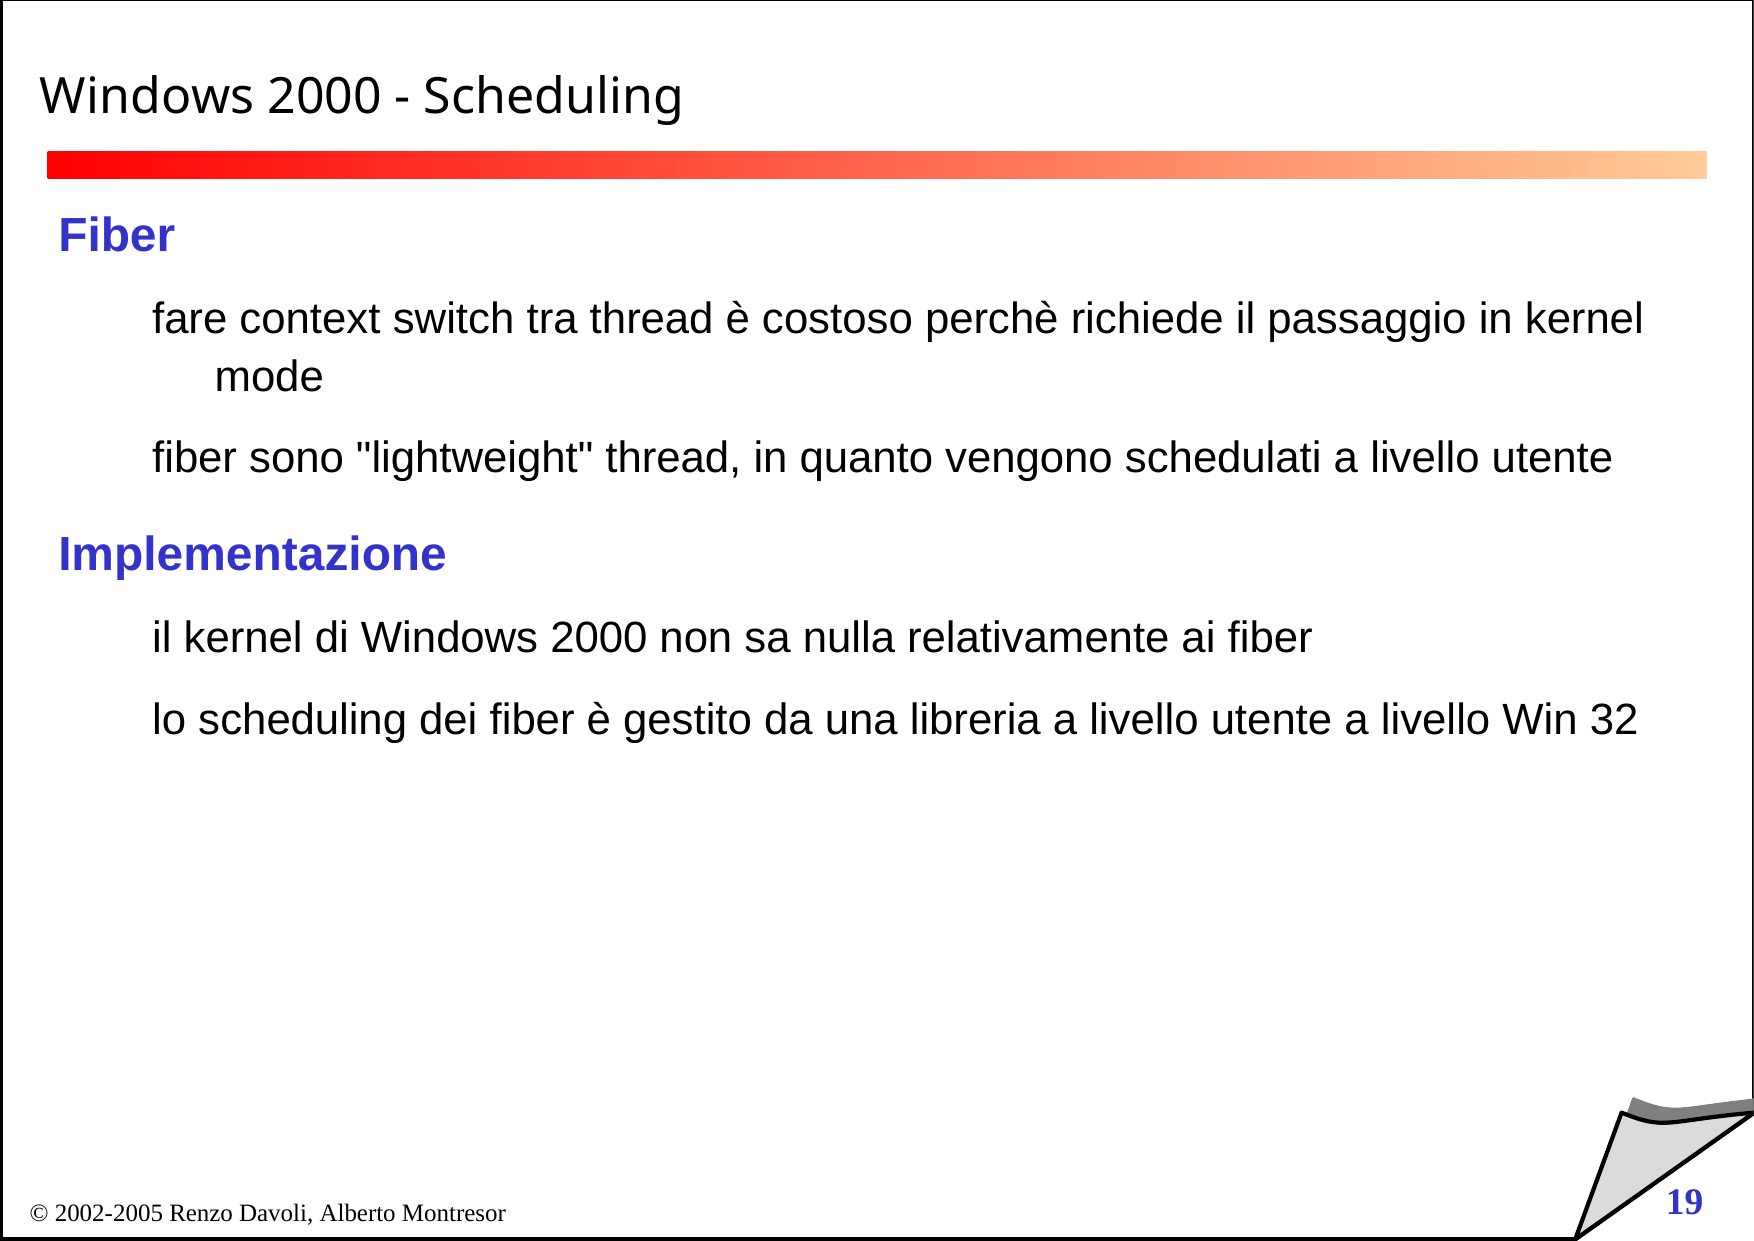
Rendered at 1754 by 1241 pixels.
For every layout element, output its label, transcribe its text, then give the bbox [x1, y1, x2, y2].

list Fiber fare context switch tra thread è costoso perchè richiede il passaggio in kernel mode fiber sono "lightweight" thread, in quanto vengono schedulati a livello utente Implementazione il kernel di Windows 2000 non sa nulla relativamente ai fiber lo scheduling dei fiber è gestito da una libreria a livello utente a livello Win 32 [58, 206, 1695, 925]
title Windows 2000 - Scheduling [40, 49, 1713, 144]
